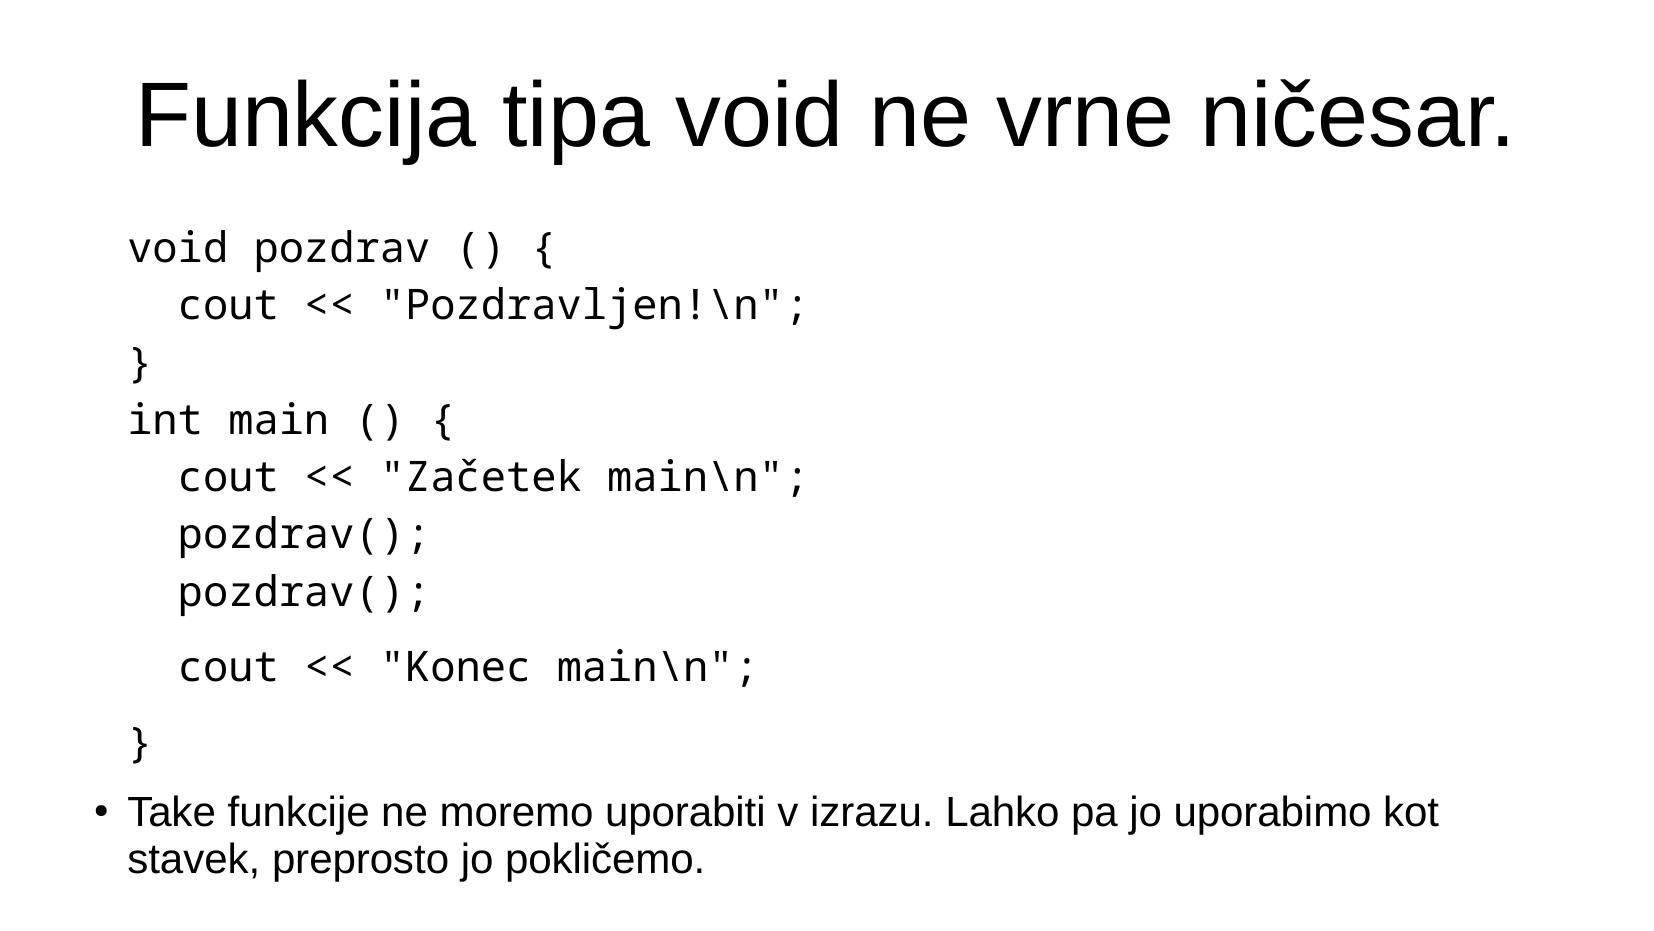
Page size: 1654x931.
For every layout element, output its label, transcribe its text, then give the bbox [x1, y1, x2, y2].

title Funkcija tipa void ne vrne ničesar. [82, 37, 1571, 193]
list void pozdrav () { cout << "Pozdravljen!\n"; } int main () { cout << "Začetek main\n"; pozdrav(); pozdrav(); cout << "Konec main\n"; } Take funkcije ne moremo uporabiti v izrazu. Lahko pa jo uporabimo kot stavek, preprosto jo pokličemo. [82, 217, 1571, 886]
